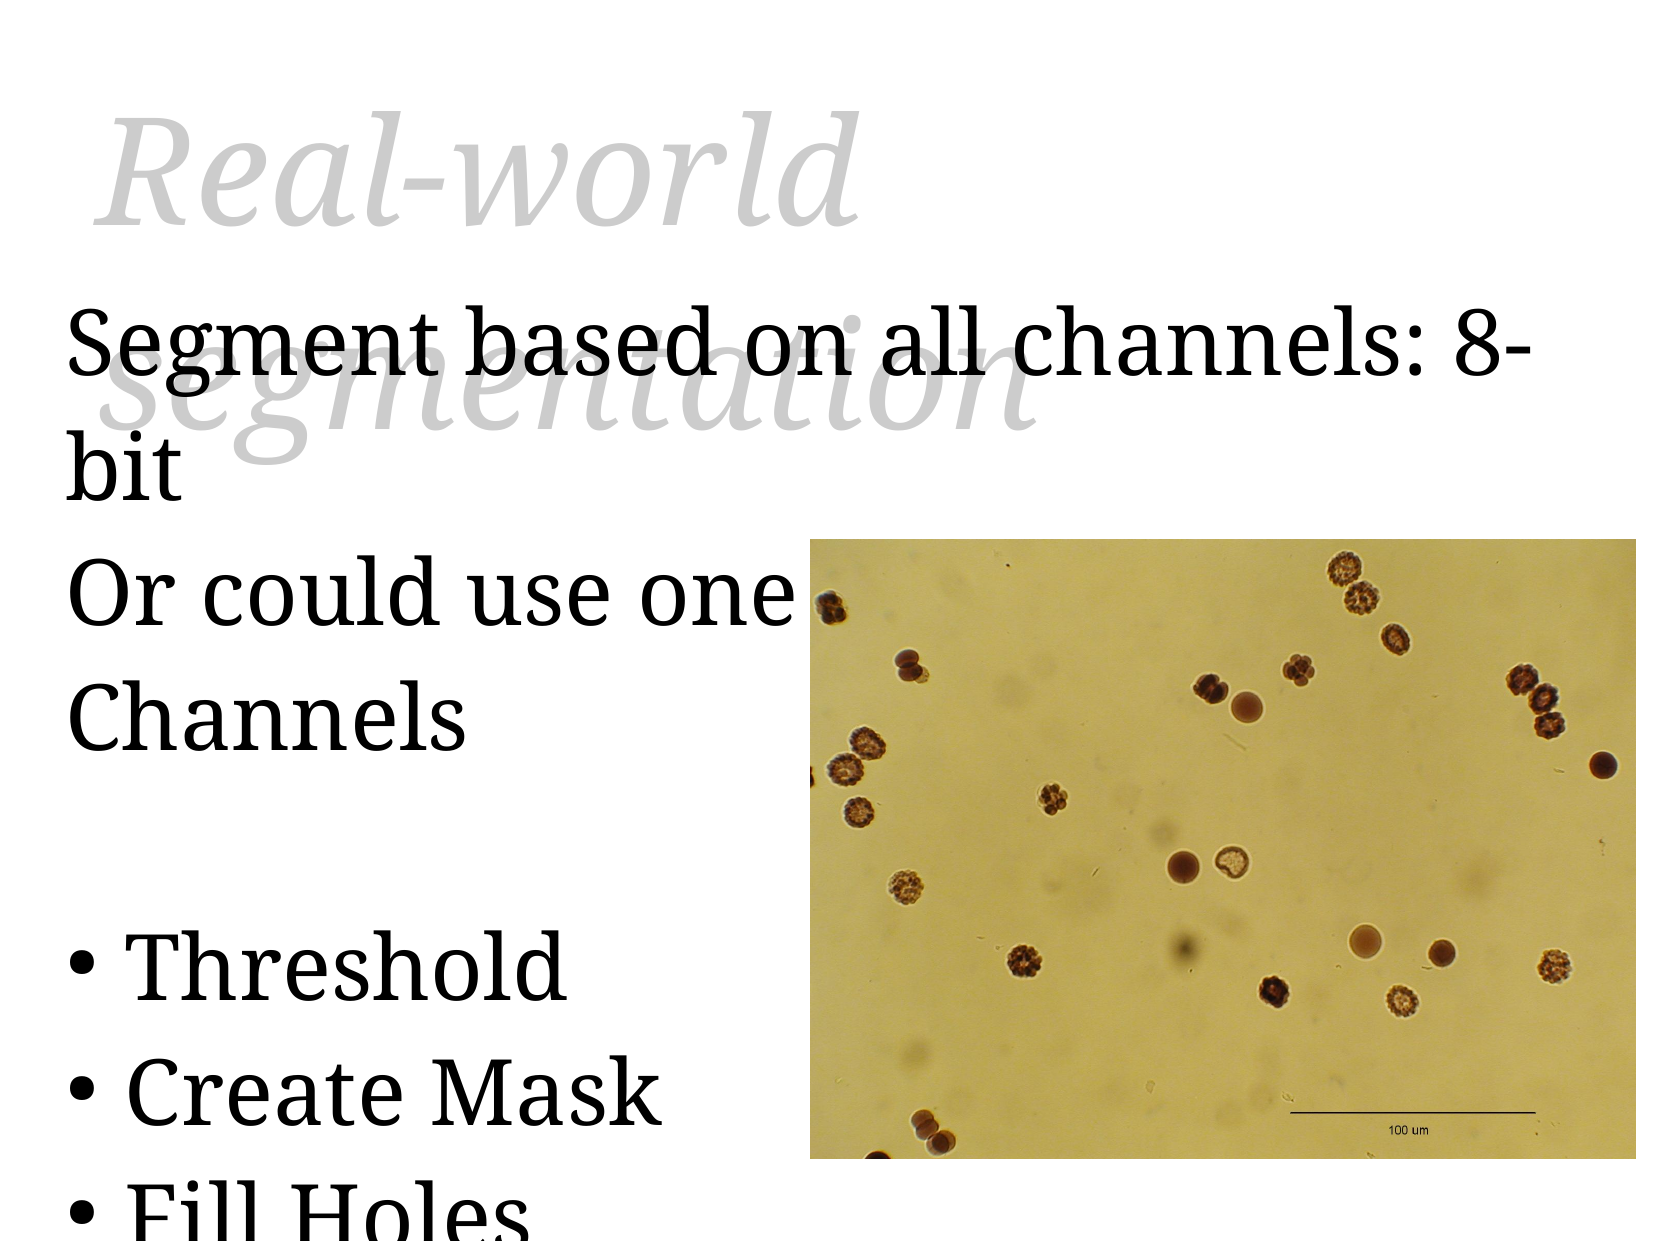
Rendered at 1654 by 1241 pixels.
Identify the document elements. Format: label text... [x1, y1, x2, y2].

text_box Real-world segmentation [81, 57, 1654, 239]
picture [810, 539, 1636, 1159]
text_box Segment based on all channels: 8-bit Or could use one channel: Split Channels Threshold Create Mask Fill Holes Watershed Analyze Particles [50, 270, 1626, 1098]
